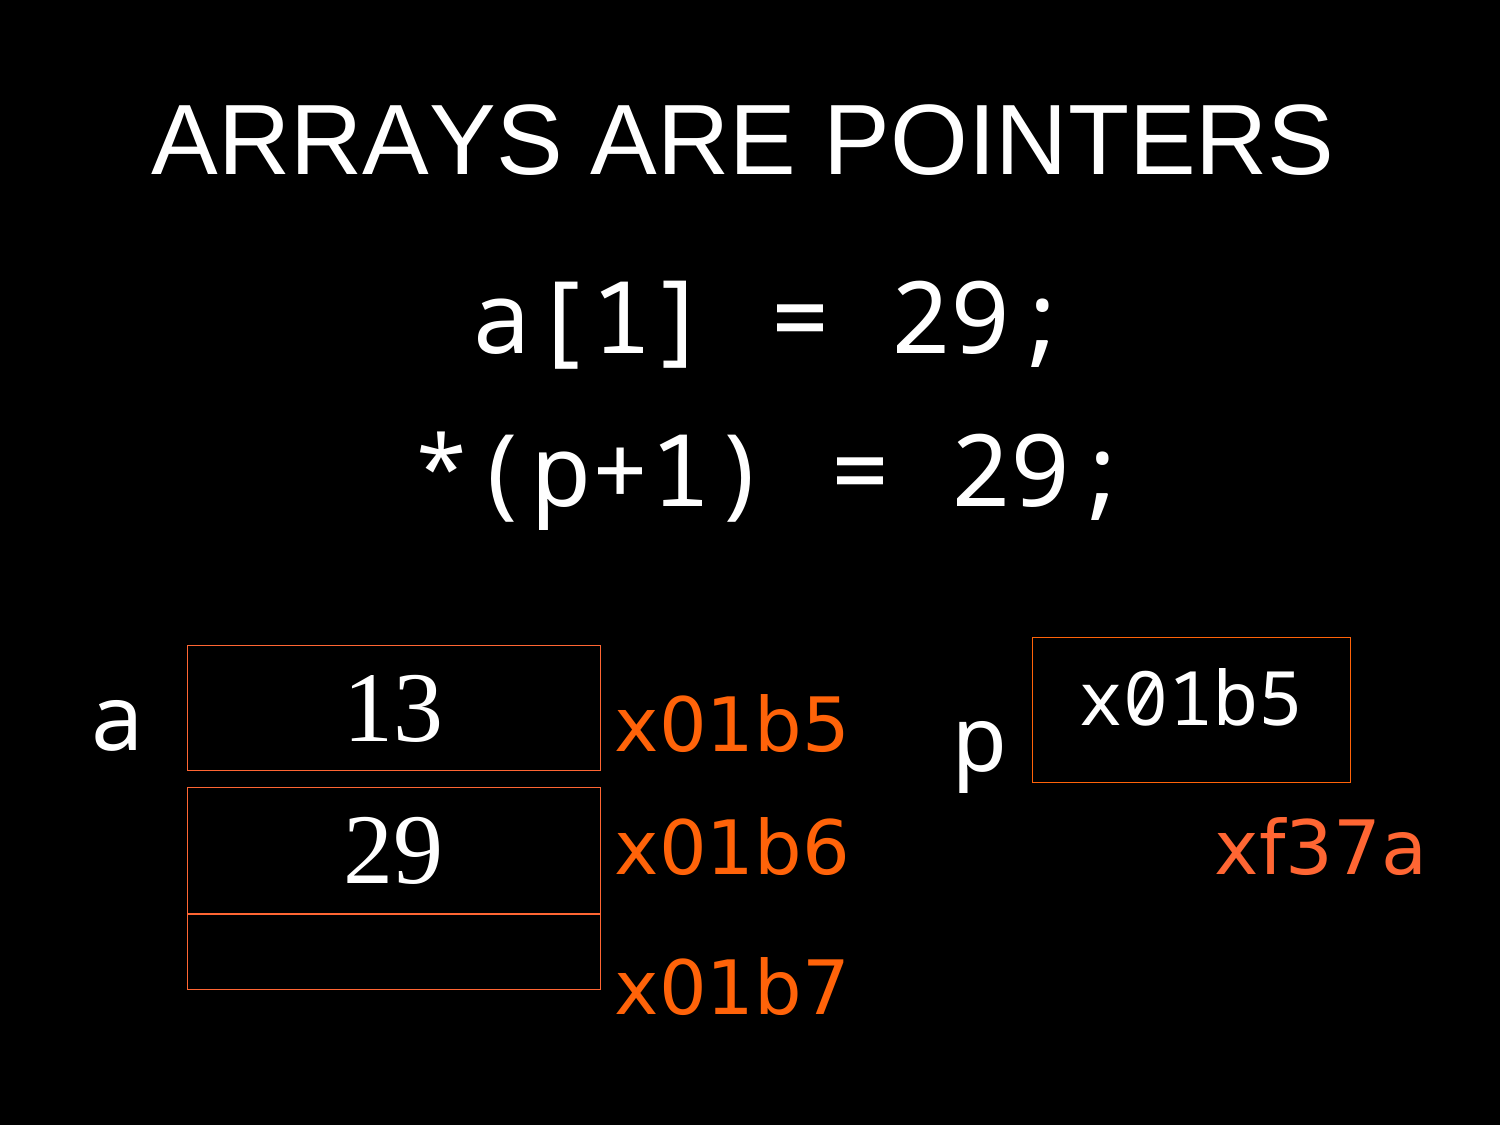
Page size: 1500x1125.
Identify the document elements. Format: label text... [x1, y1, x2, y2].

text_box x01b7 [600, 937, 938, 1040]
text_box [187, 914, 601, 990]
list a[1] = 29; *(p+1) = 29; [154, 246, 1388, 1051]
text_box p [937, 666, 1023, 789]
text_box x01b6 [600, 797, 938, 901]
text_box 29 [187, 787, 601, 914]
text_box x01b5 [600, 675, 938, 778]
title ARRAYS ARE POINTERS [75, 55, 1413, 225]
text_box x01b5 [1032, 637, 1351, 783]
text_box 13 [187, 645, 601, 771]
text_box xf37a [1200, 797, 1447, 901]
text_box a [75, 645, 188, 767]
